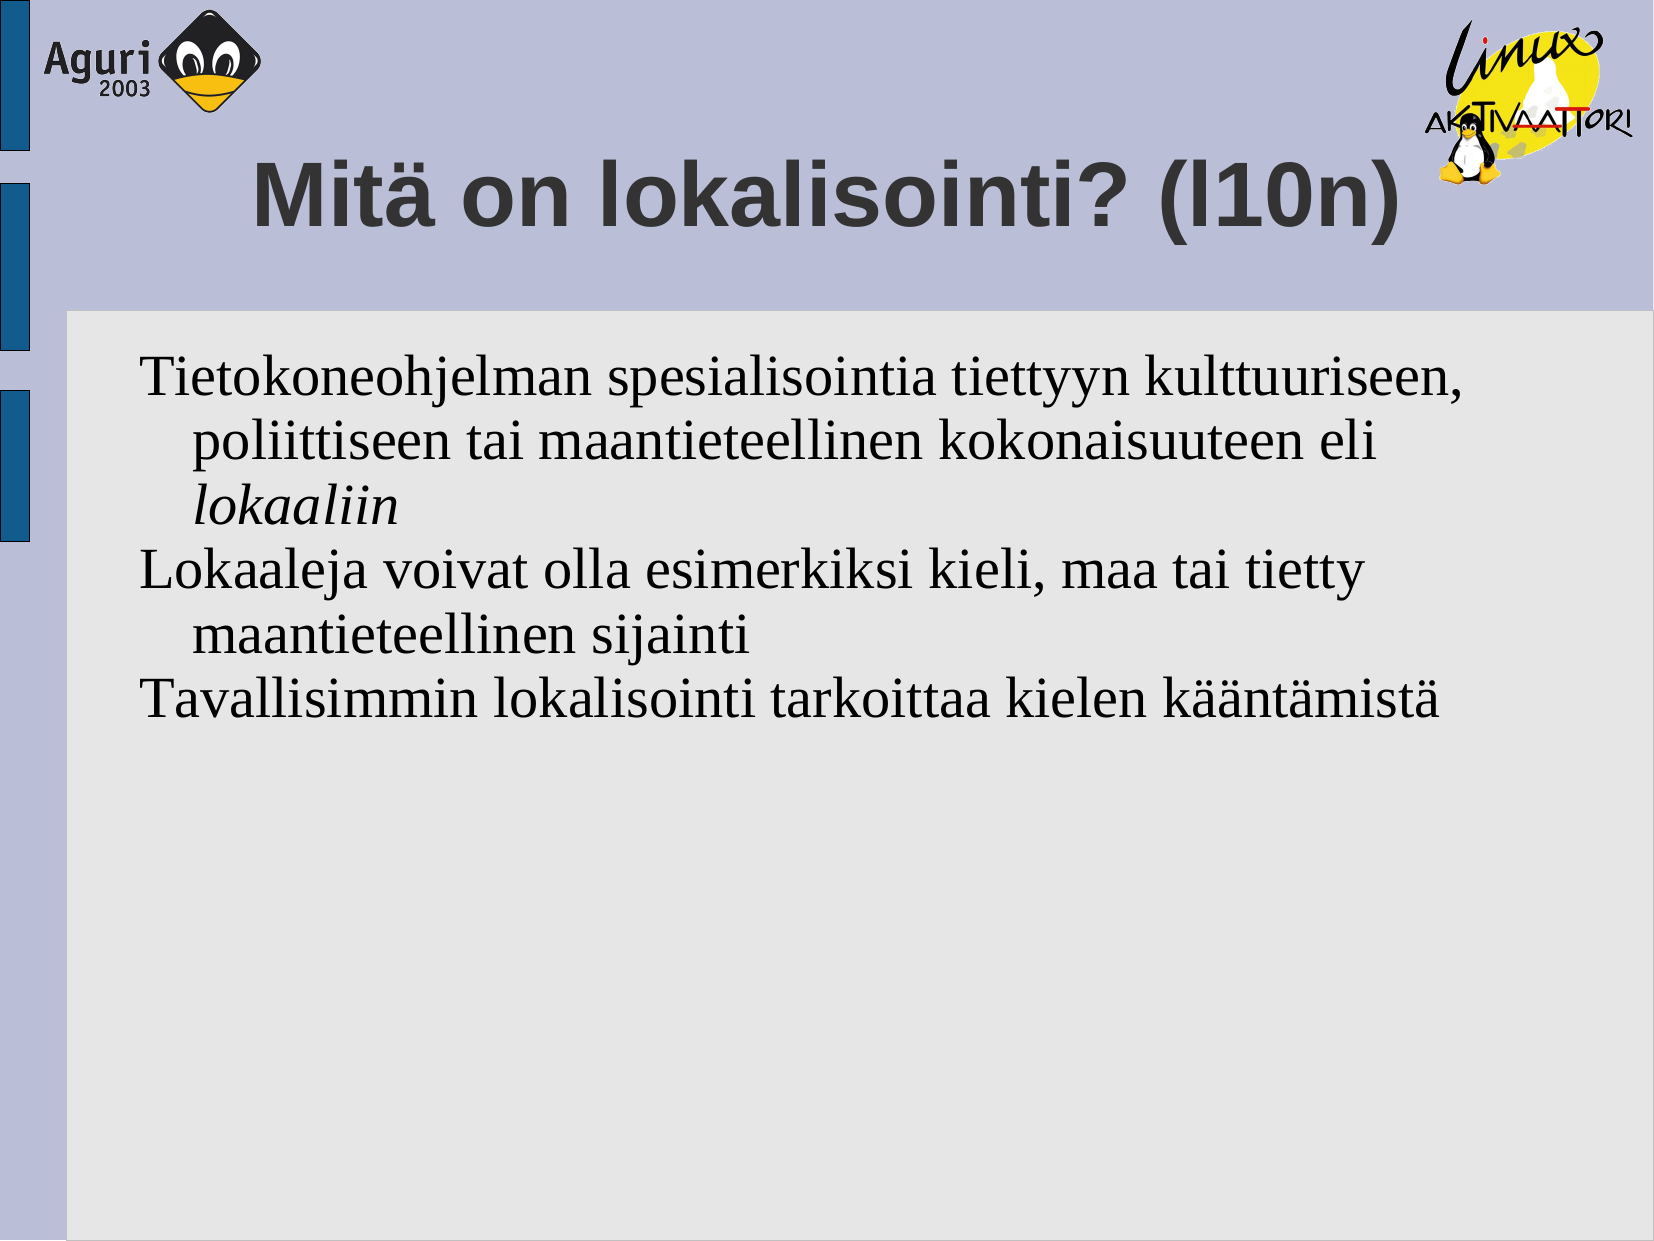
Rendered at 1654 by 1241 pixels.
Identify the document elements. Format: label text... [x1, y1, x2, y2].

picture [39, 9, 265, 113]
list Tietokoneohjelman spesialisointia tiettyyn kulttuuriseen, poliittiseen tai maantieteellinen kokonaisuuteen eli lokaaliin Lokaaleja voivat olla esimerkiksi kieli, maa tai tietty maantieteellinen sijainti Tavallisimmin lokalisointi tarkoittaa kielen kääntämistä [121, 343, 1534, 1125]
title Mitä on lokalisointi? (l10n) [121, 91, 1534, 299]
picture [1417, 12, 1640, 190]
